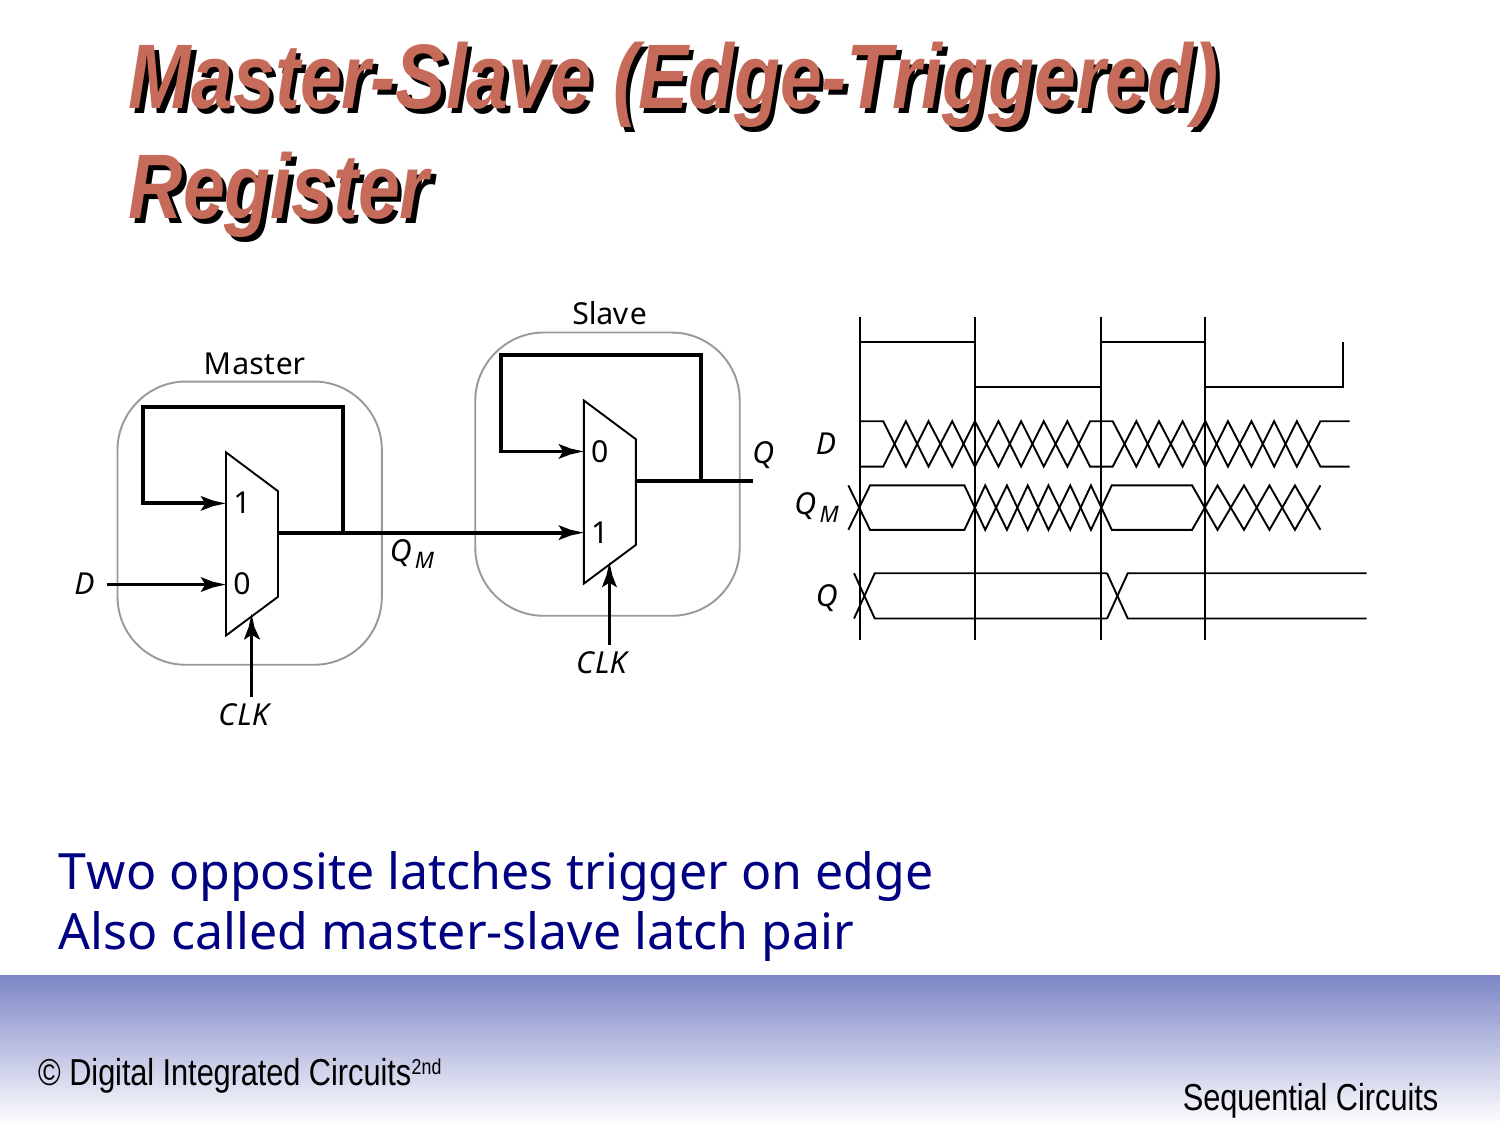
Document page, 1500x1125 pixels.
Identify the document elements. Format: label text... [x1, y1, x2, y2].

picture [75, 298, 1370, 738]
title Master-Slave (Edge-Triggered) Register [114, 9, 1390, 245]
text_box Two opposite latches trigger on edge Also called master-slave latch pair [44, 831, 950, 968]
